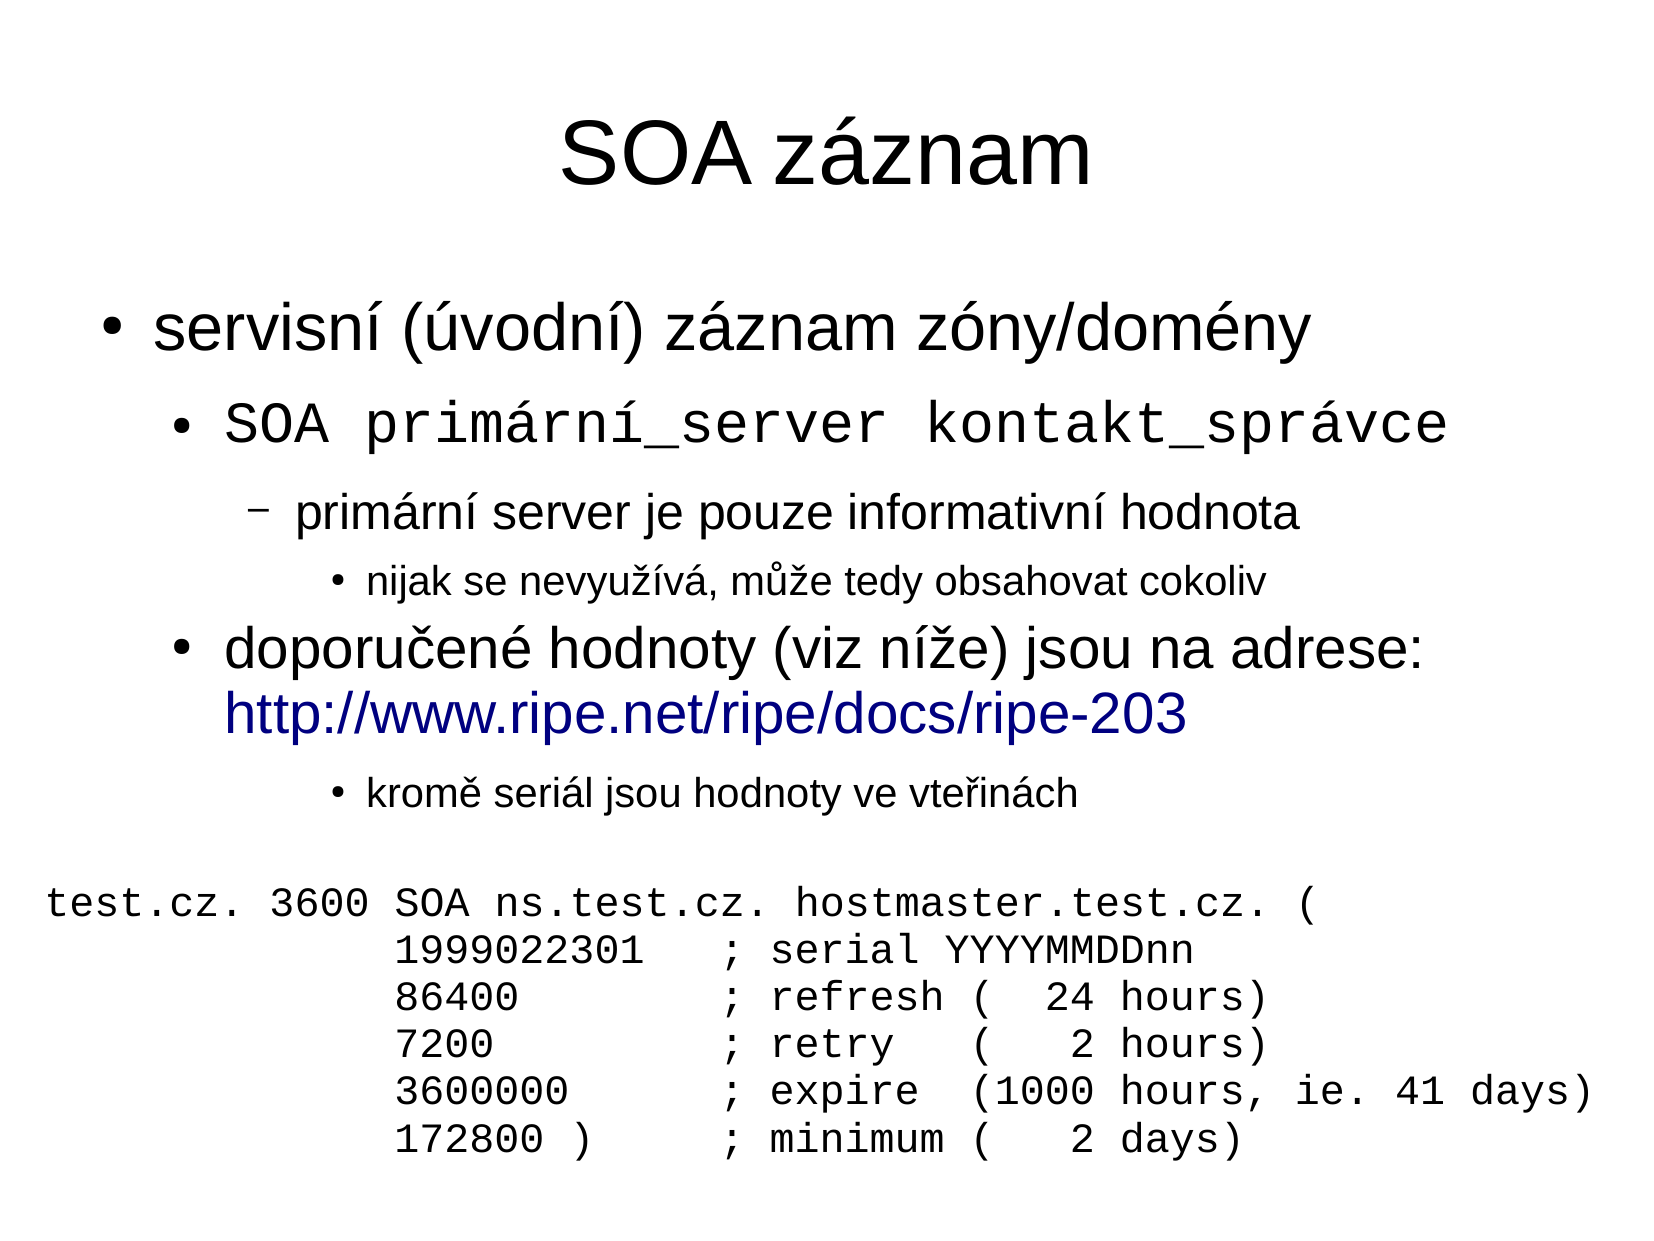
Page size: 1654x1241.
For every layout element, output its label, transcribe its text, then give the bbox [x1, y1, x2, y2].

list servisní (úvodní) záznam zóny/domény SOA primární_server kontakt_správce primární server je pouze informativní hodnota nijak se nevyužívá, může tedy obsahovat cokoliv doporučené hodnoty (viz níže) jsou na adrese: http://www.ripe.net/ripe/docs/ripe-203 kromě seriál jsou hodnoty ve vteřinách [82, 290, 1571, 817]
text_box test.cz. 3600 SOA ns.test.cz. hostmaster.test.cz. ( 1999022301 ; serial YYYYMMDDnn 86400 ; refresh ( 24 hours) 7200 ; retry ( 2 hours) 3600000 ; expire (1000 hours, ie. 41 days) 172800 ) ; minimum ( 2 days) [29, 874, 1625, 1173]
title SOA záznam [82, 49, 1571, 257]
